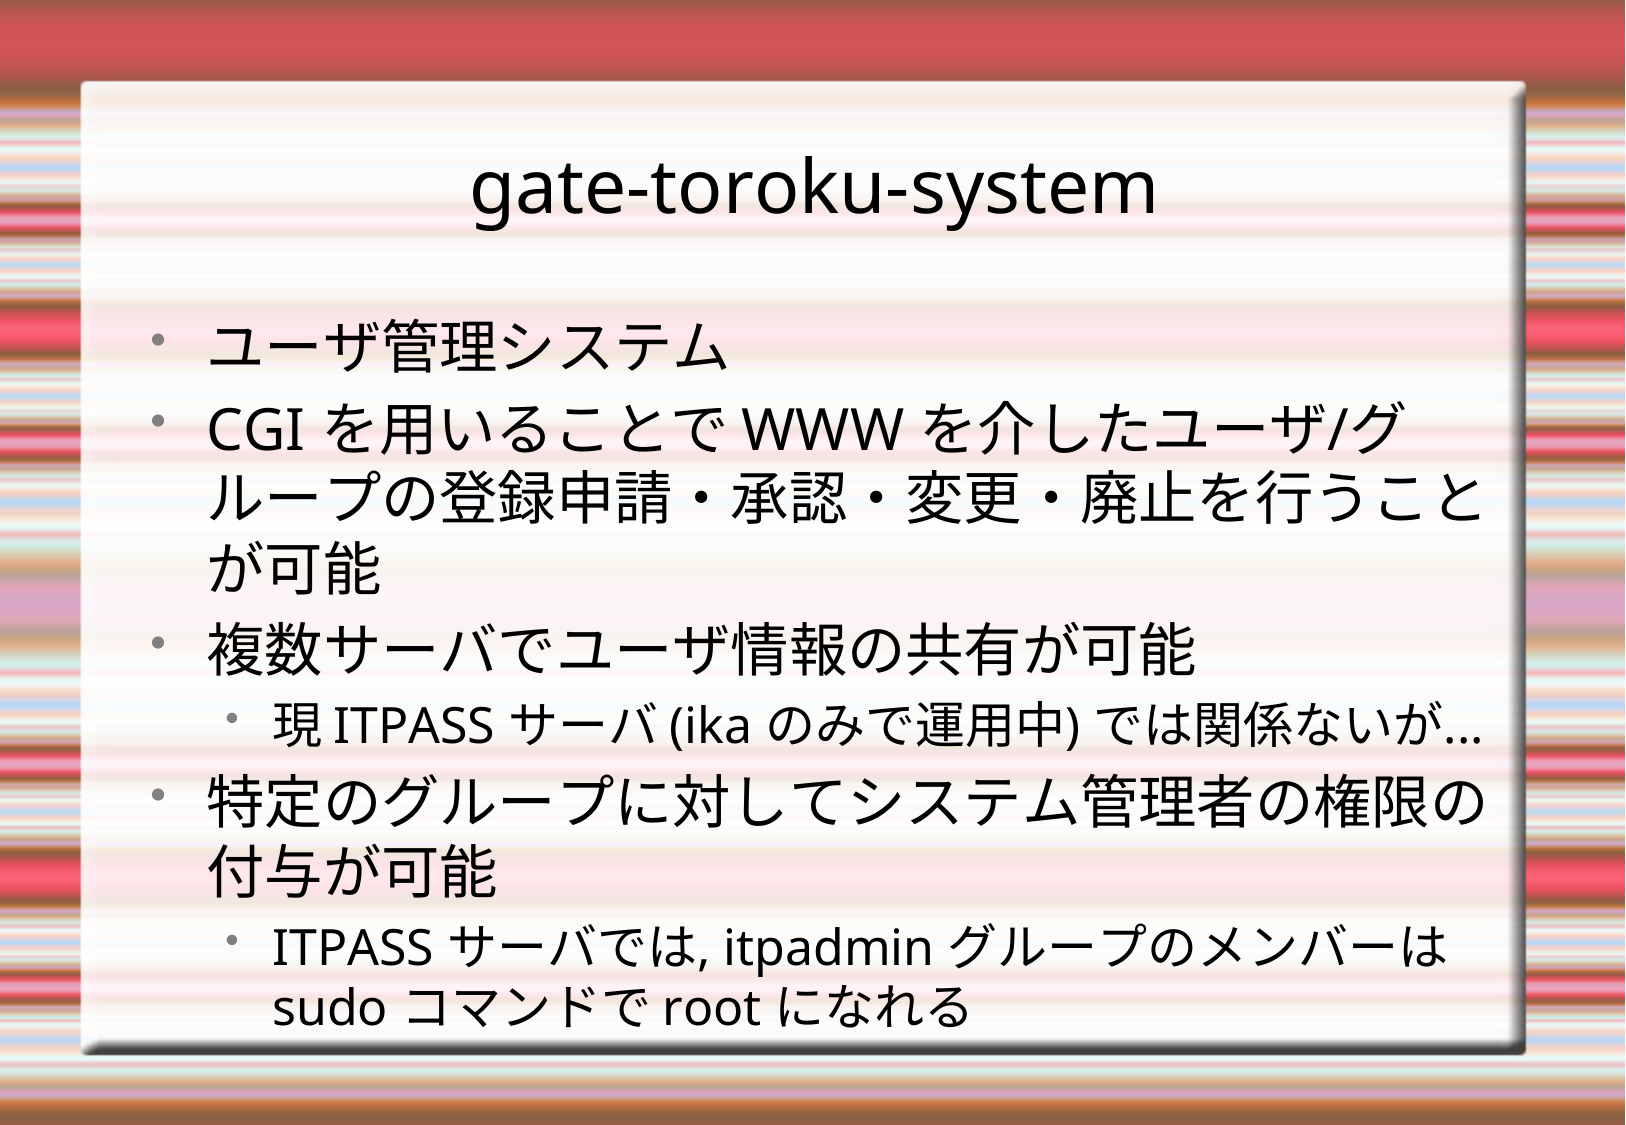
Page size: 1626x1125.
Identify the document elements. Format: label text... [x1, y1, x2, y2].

list ユーザ管理システム CGI を用いることで WWW を介したユーザ/グループの登録申請・承認・変更・廃止を行うことが可能 複数サーバでユーザ情報の共有が可能 現 ITPASS サーバ (ika のみで運用中) では関係ないが... 特定のグループに対してシステム管理者の権限の付与が可能 ITPASS サーバでは, itpadmin グループのメンバーは sudo コマンドで root になれる [135, 302, 1534, 1041]
title gate-toroku-system [135, 90, 1494, 278]
picture [0, 0, 1625, 1125]
